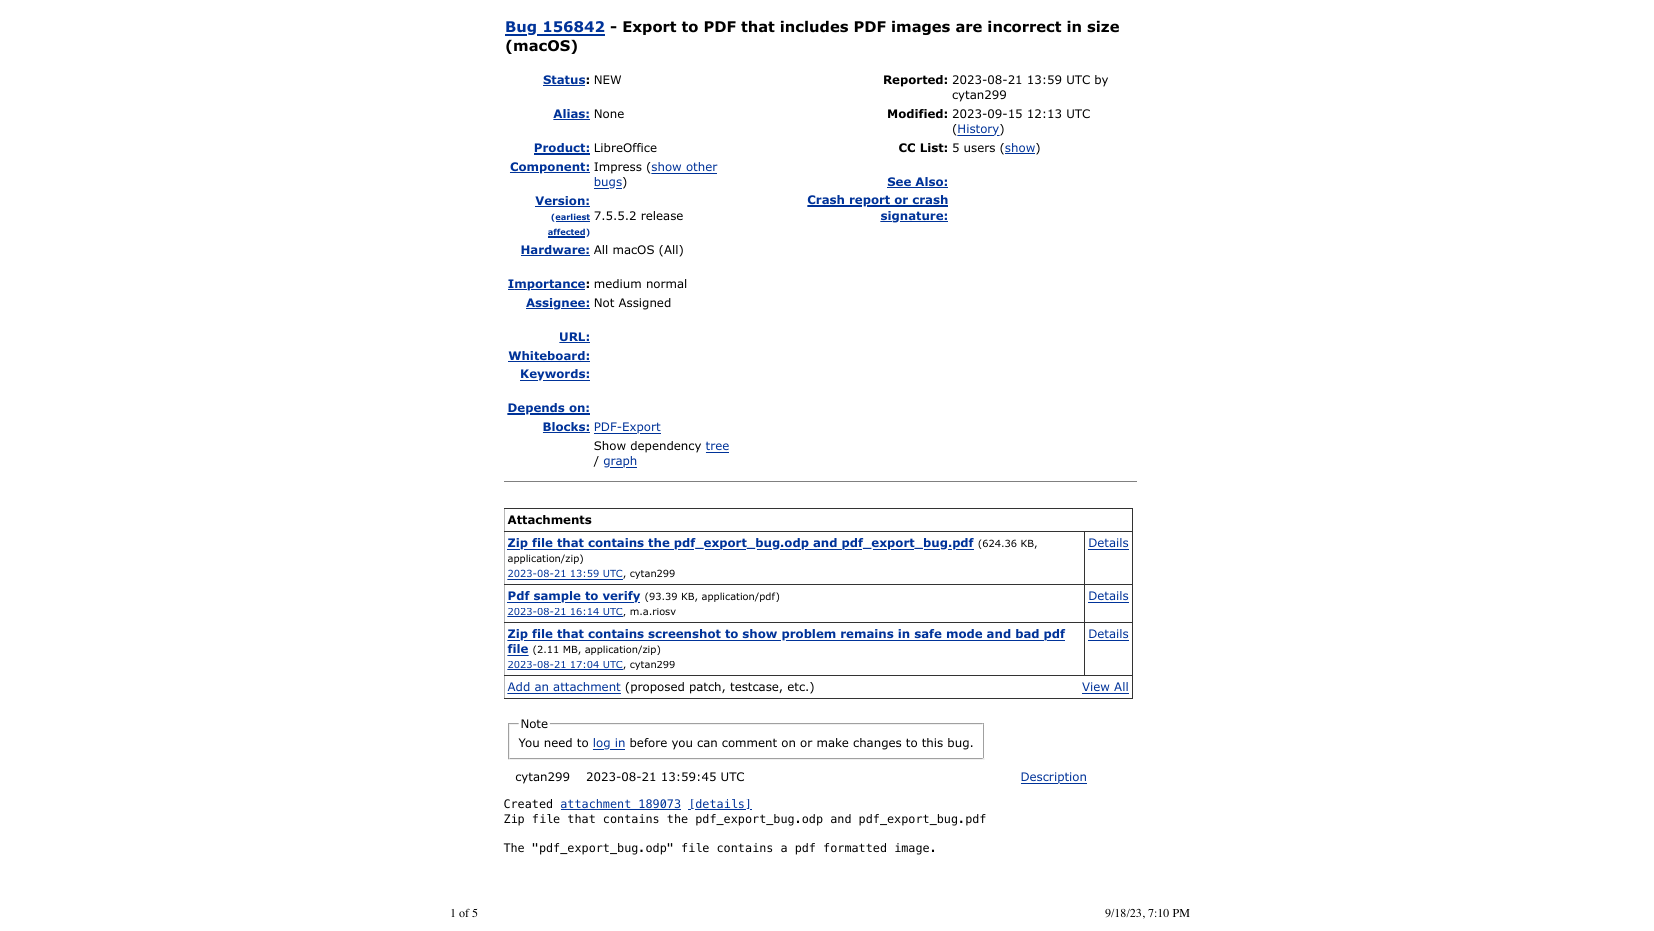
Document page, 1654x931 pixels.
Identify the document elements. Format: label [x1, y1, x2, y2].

picture [450, 0, 1191, 921]
